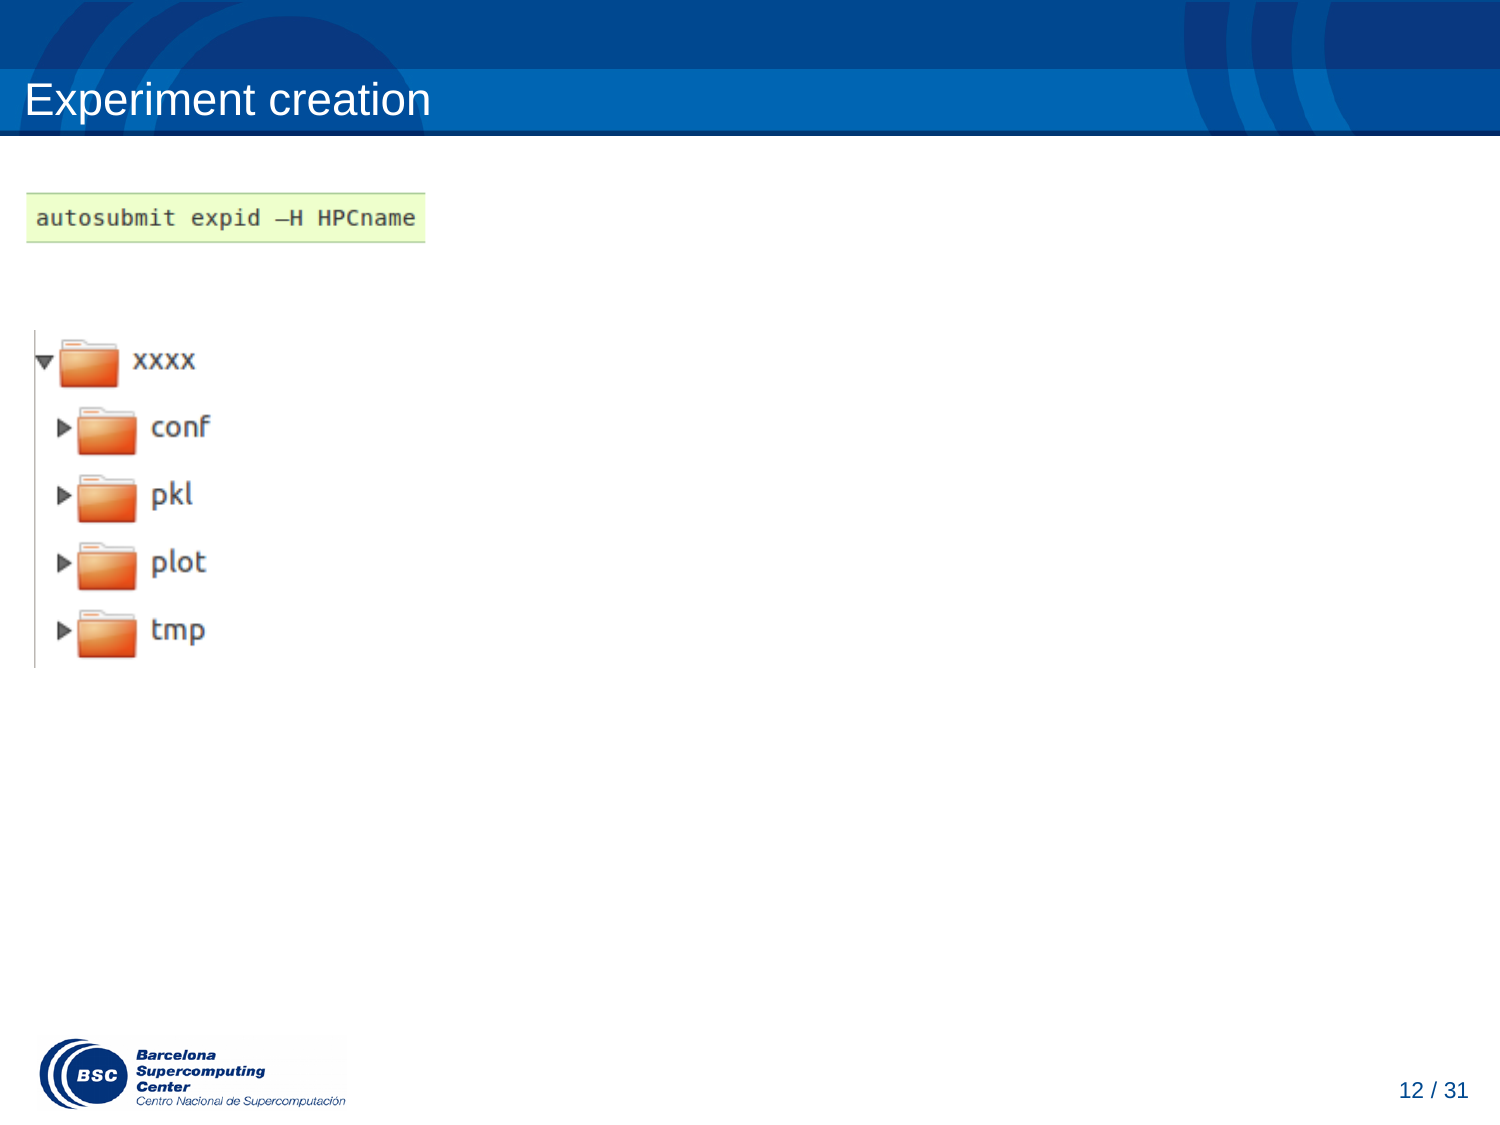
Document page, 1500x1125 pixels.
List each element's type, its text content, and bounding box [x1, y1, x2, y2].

picture [0, 0, 1500, 136]
text_box Experiment creation [0, 64, 529, 135]
text_box <number> / 31 [1364, 1042, 1484, 1111]
picture [37, 1035, 347, 1111]
picture [34, 330, 509, 668]
picture [11, 171, 426, 262]
